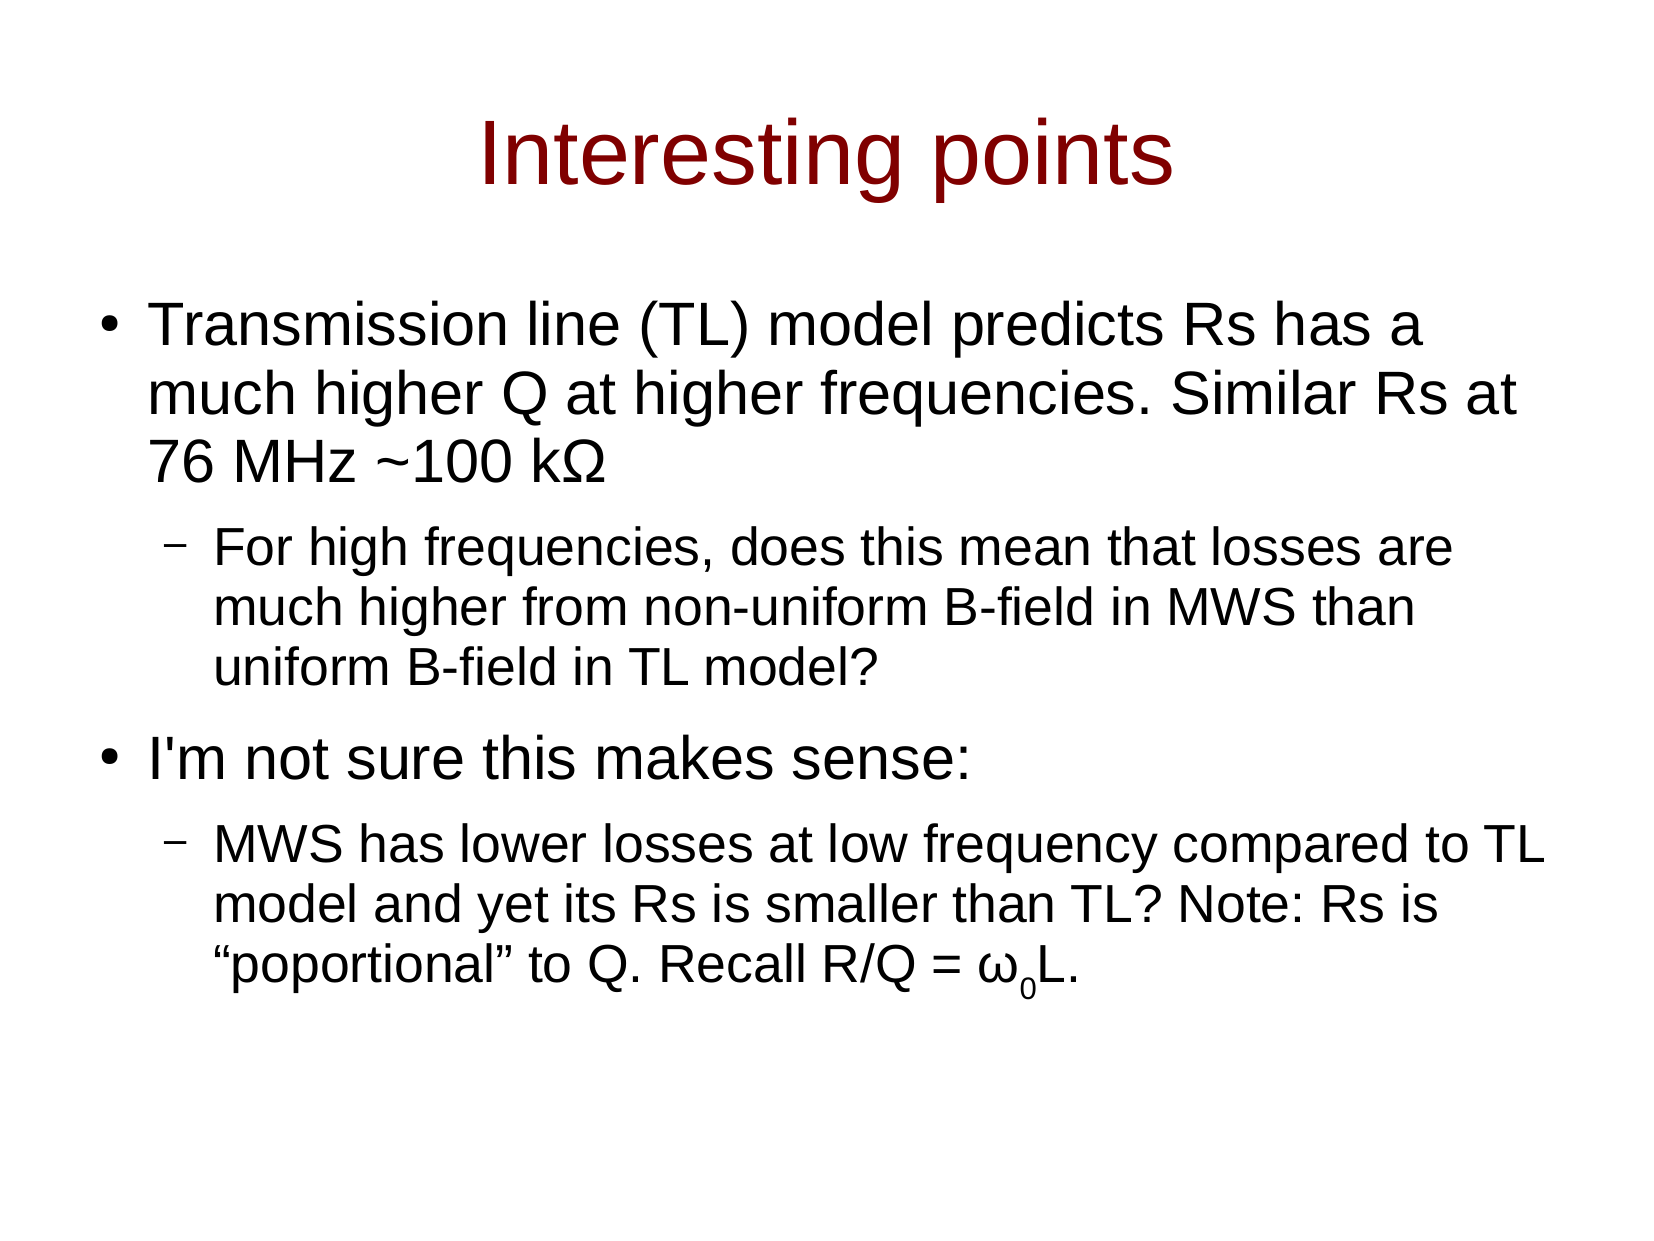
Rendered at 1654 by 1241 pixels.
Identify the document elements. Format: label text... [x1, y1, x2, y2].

list Transmission line (TL) model predicts Rs has a much higher Q at higher frequencies. Similar Rs at 76 MHz ~100 kΩ For high frequencies, does this mean that losses are much higher from non-uniform B-field in MWS than uniform B-field in TL model? I'm not sure this makes sense: MWS has lower losses at low frequency compared to TL model and yet its Rs is smaller than TL? Note: Rs is “poportional” to Q. Recall R/Q = ω0L. [82, 290, 1571, 1010]
title Interesting points [82, 49, 1571, 257]
